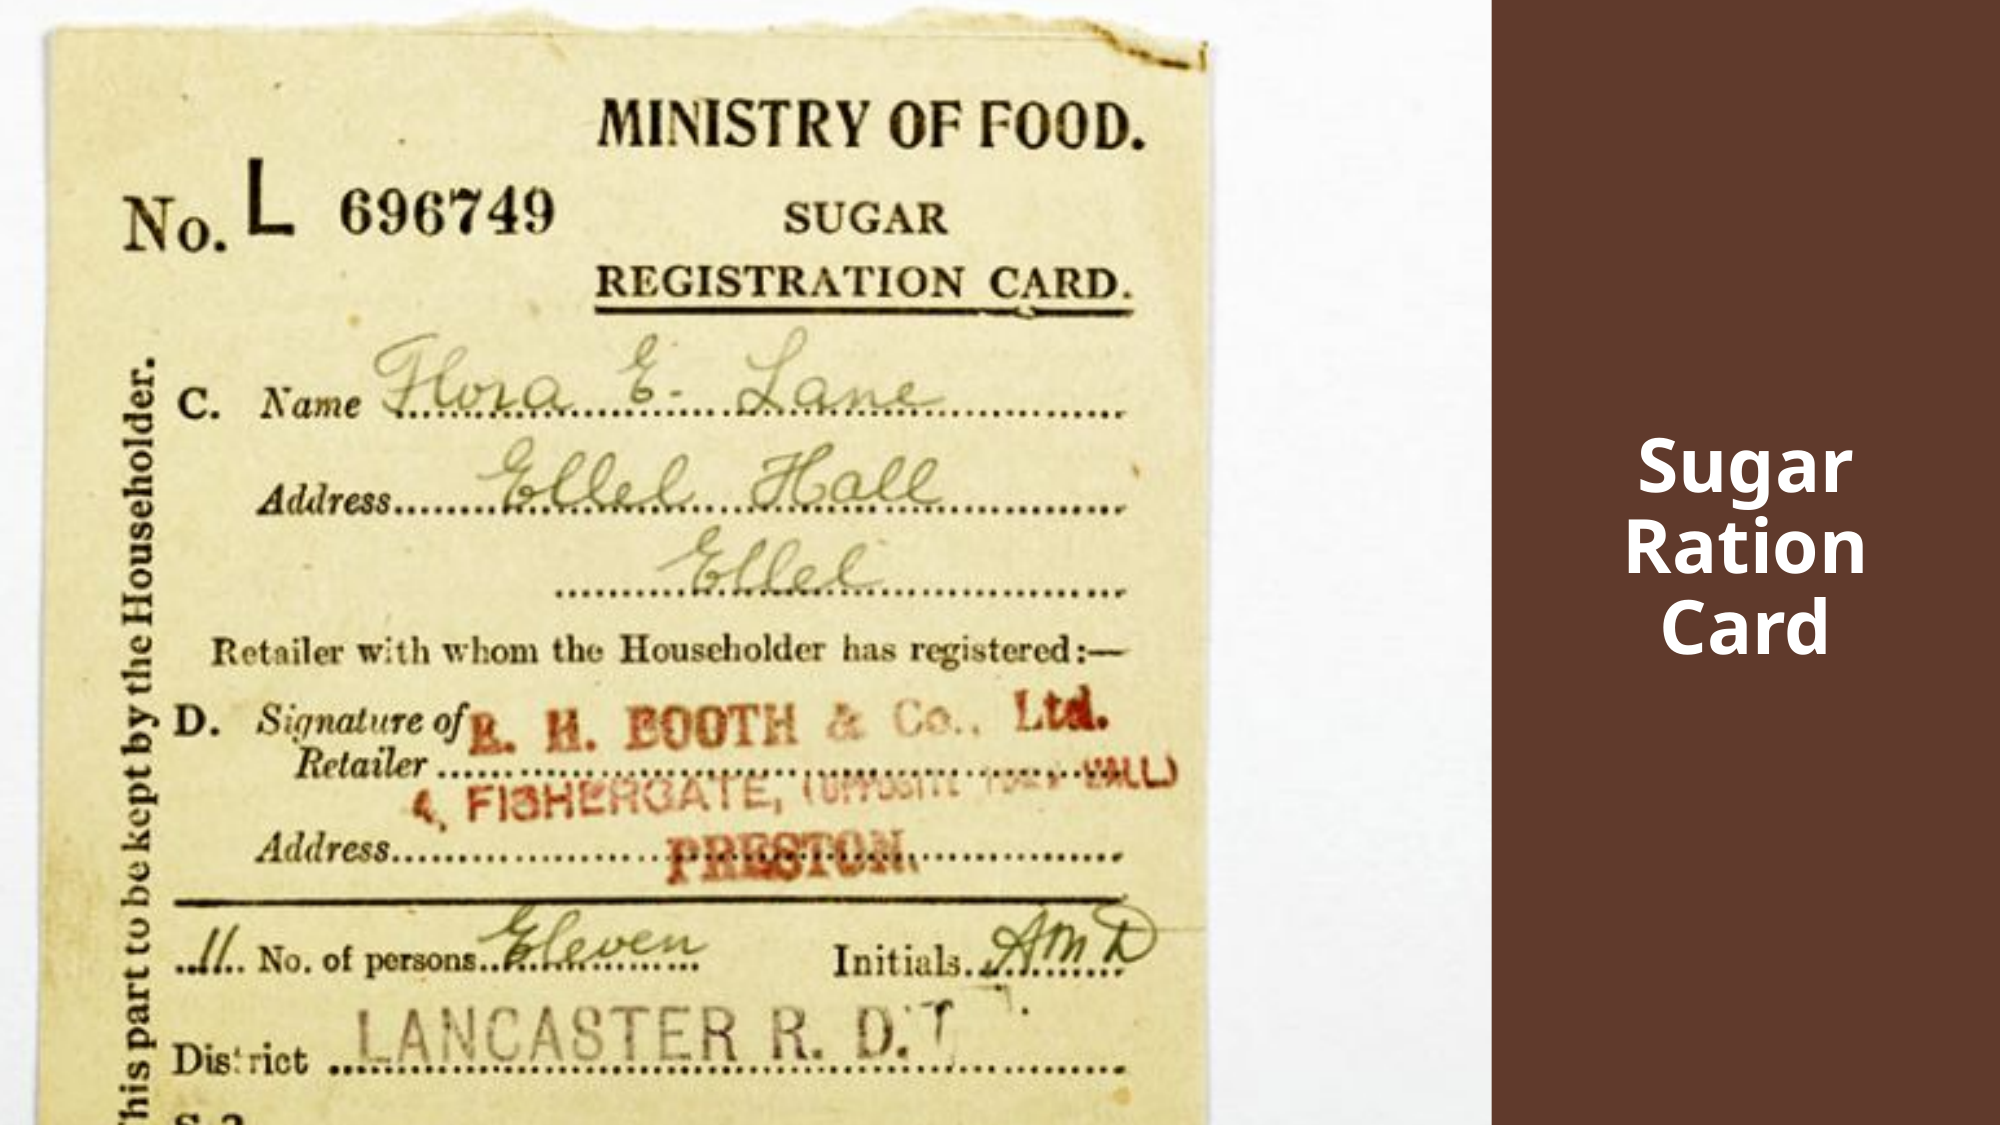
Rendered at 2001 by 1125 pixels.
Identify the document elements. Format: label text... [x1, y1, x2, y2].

title Sugar Ration Card [1531, 155, 1961, 943]
picture [0, 0, 1492, 1125]
text_box [1492, 0, 2000, 1125]
